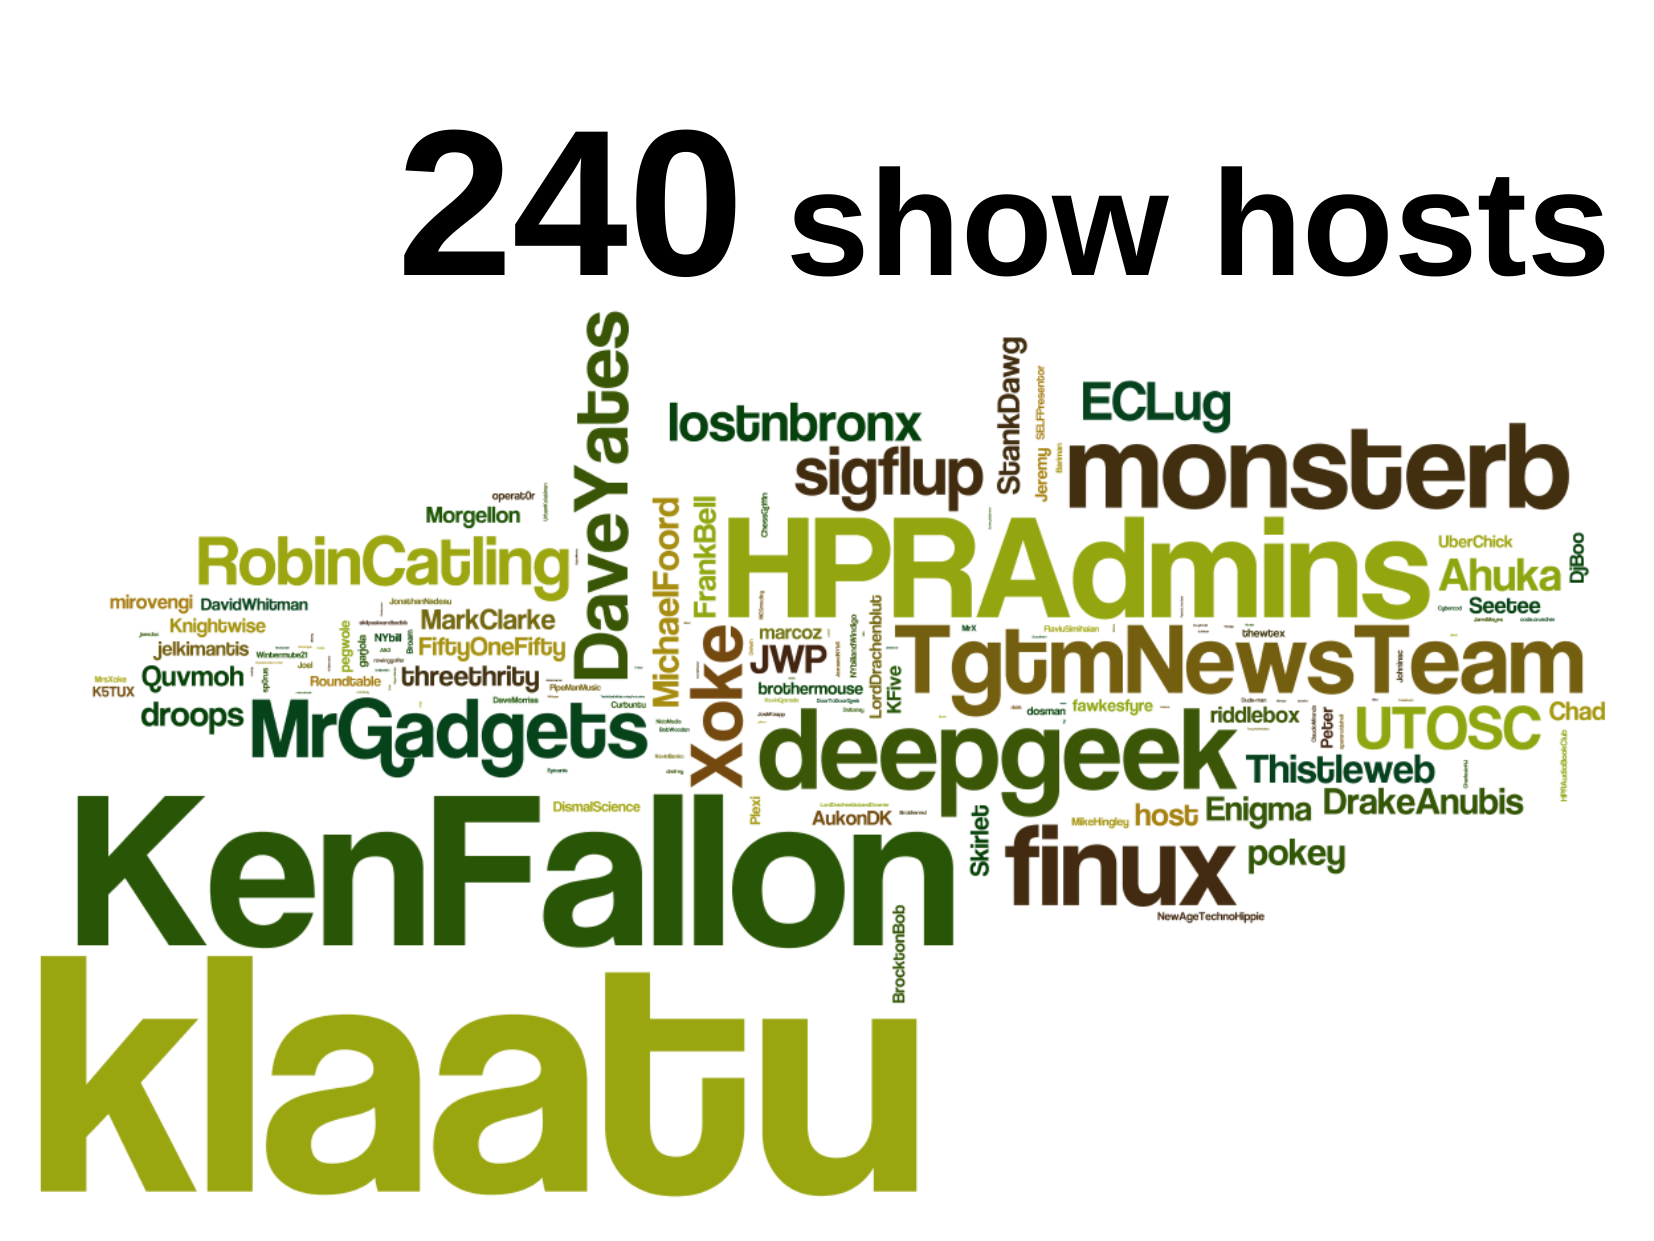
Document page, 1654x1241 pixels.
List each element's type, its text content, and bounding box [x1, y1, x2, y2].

picture [37, 299, 1613, 1201]
list 240 show hosts [0, 86, 1613, 320]
